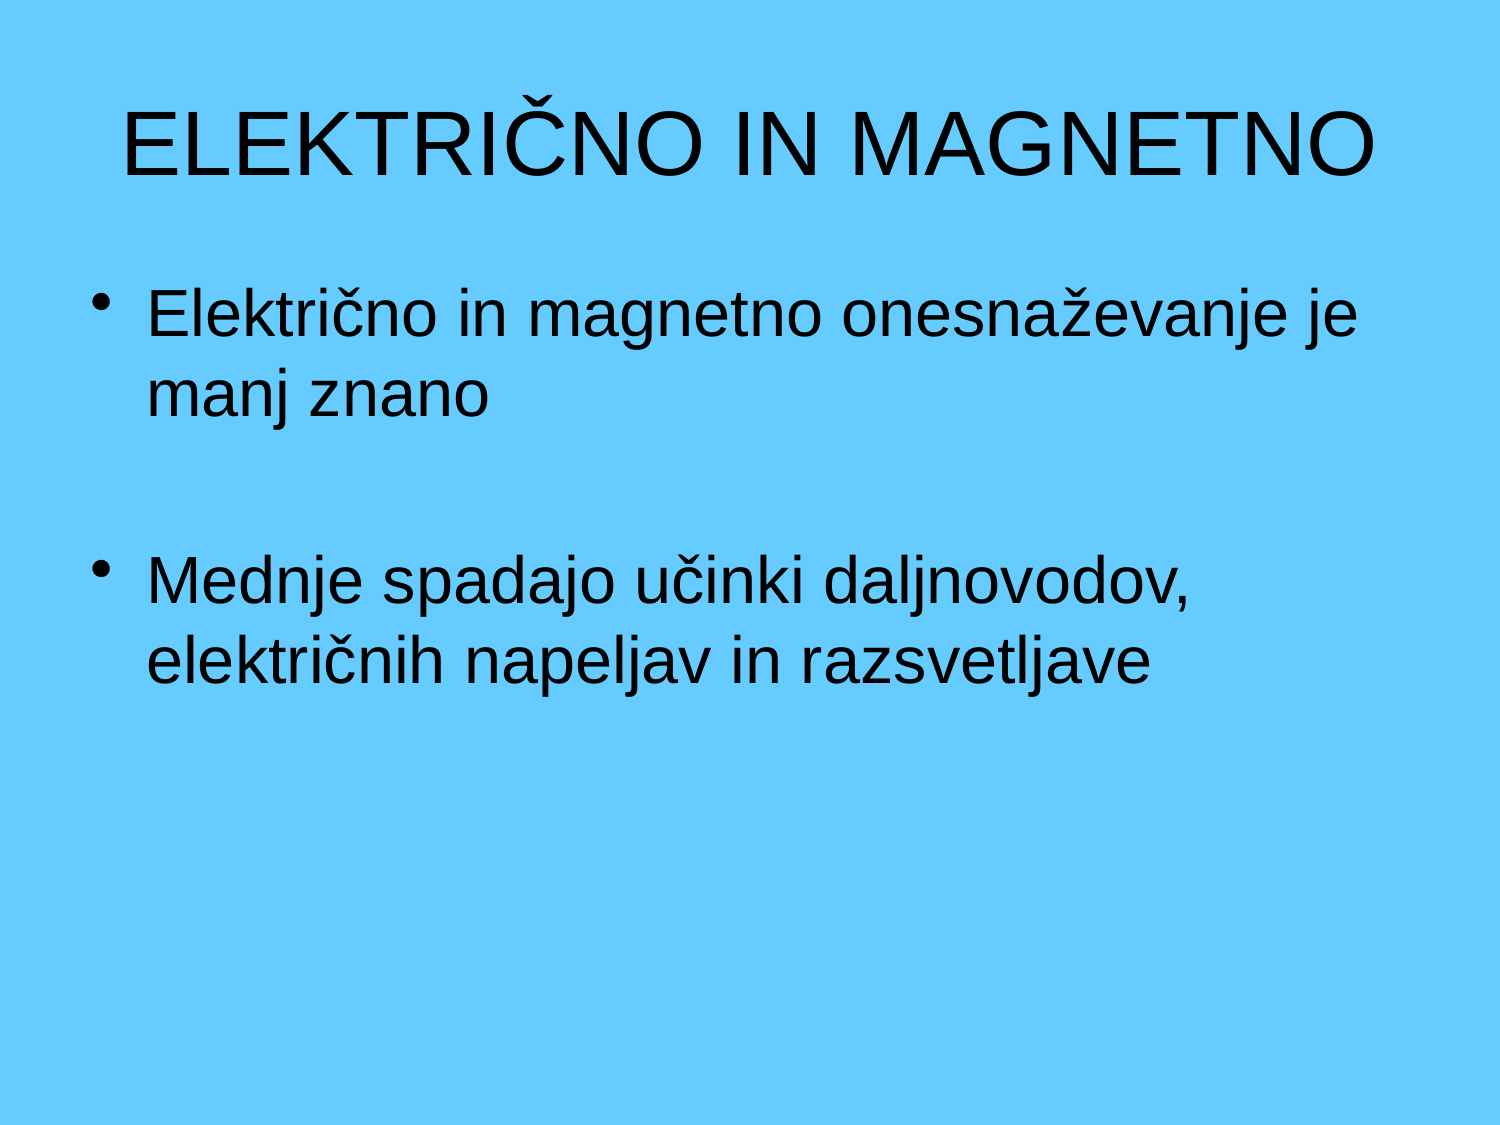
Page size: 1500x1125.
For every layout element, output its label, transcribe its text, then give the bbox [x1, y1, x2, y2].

list Električno in magnetno onesnaževanje je manj znano Mednje spadajo učinki daljnovodov, električnih napeljav in razsvetljave [75, 262, 1425, 1005]
title ELEKTRIČNO IN MAGNETNO [75, 45, 1425, 233]
